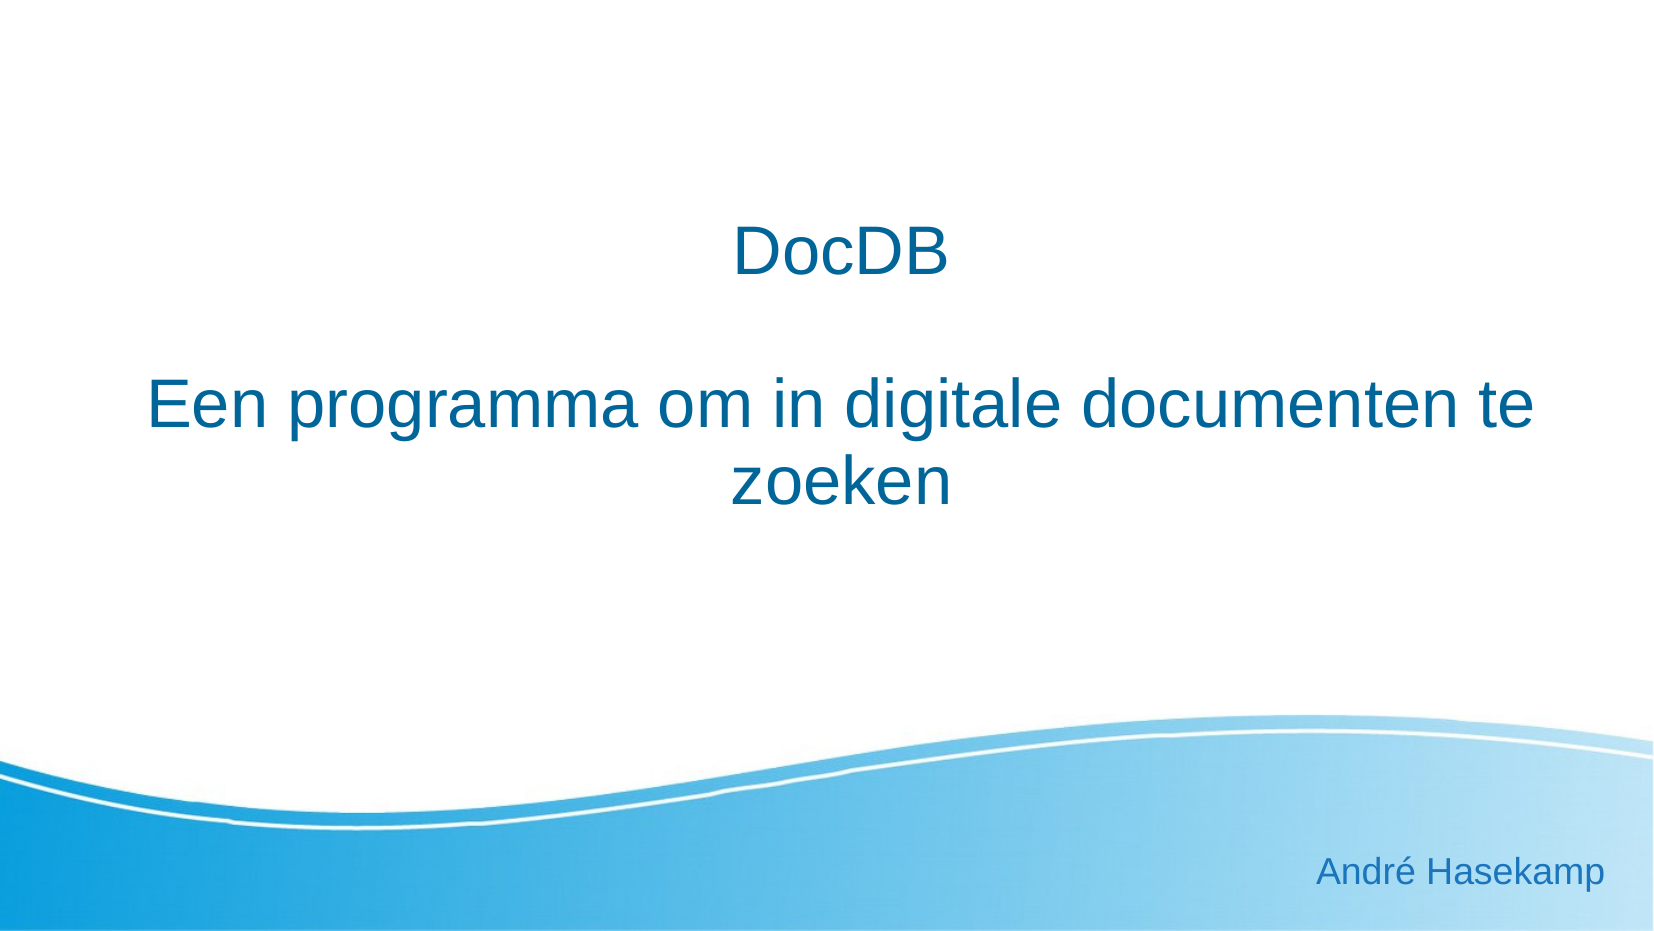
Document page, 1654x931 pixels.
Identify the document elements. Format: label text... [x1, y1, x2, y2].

title DocDB Een programma om in digitale documenten te zoeken [97, 205, 1586, 526]
text_box André Hasekamp [1301, 843, 1653, 902]
picture [0, 714, 1654, 931]
